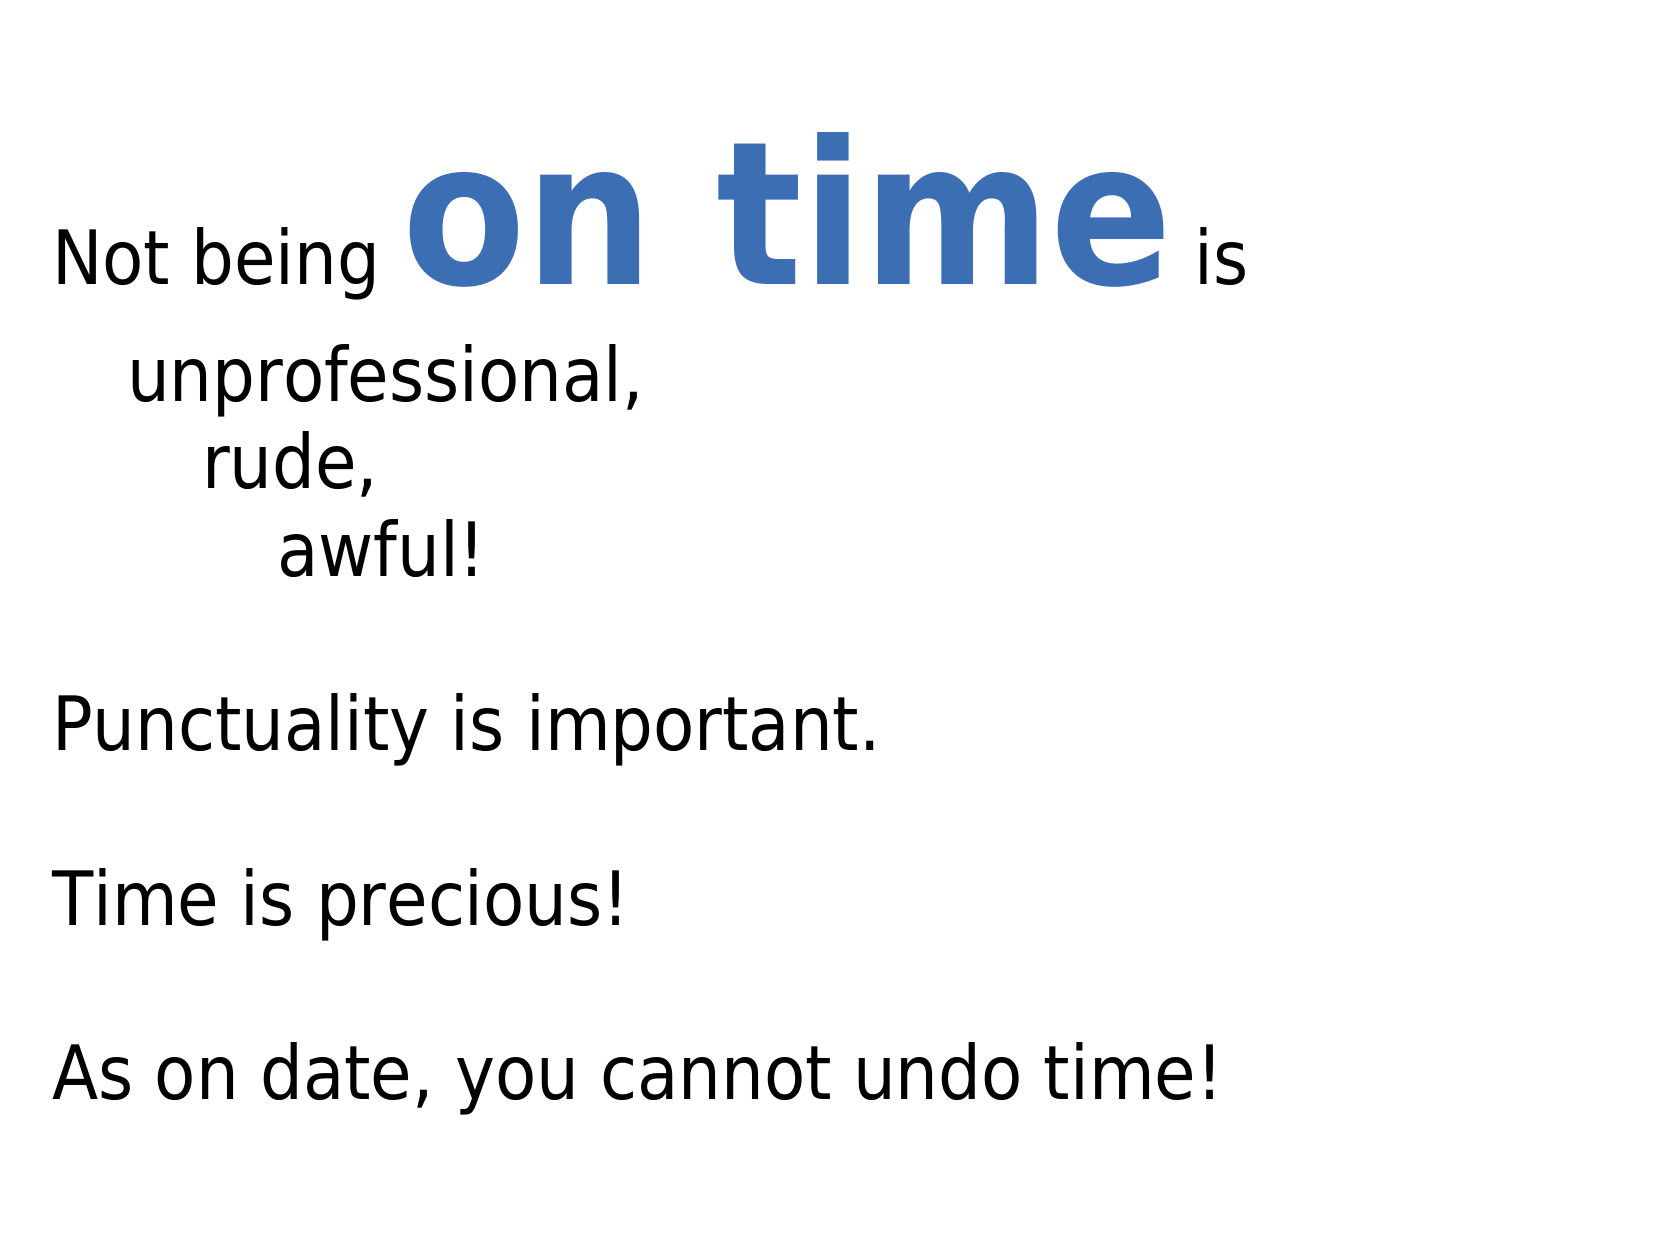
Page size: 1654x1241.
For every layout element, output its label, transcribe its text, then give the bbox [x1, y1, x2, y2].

text_box Not being on time is unprofessional, rude, awful! Punctuality is important. Time is precious! As on date, you cannot undo time! [37, 91, 1613, 1128]
